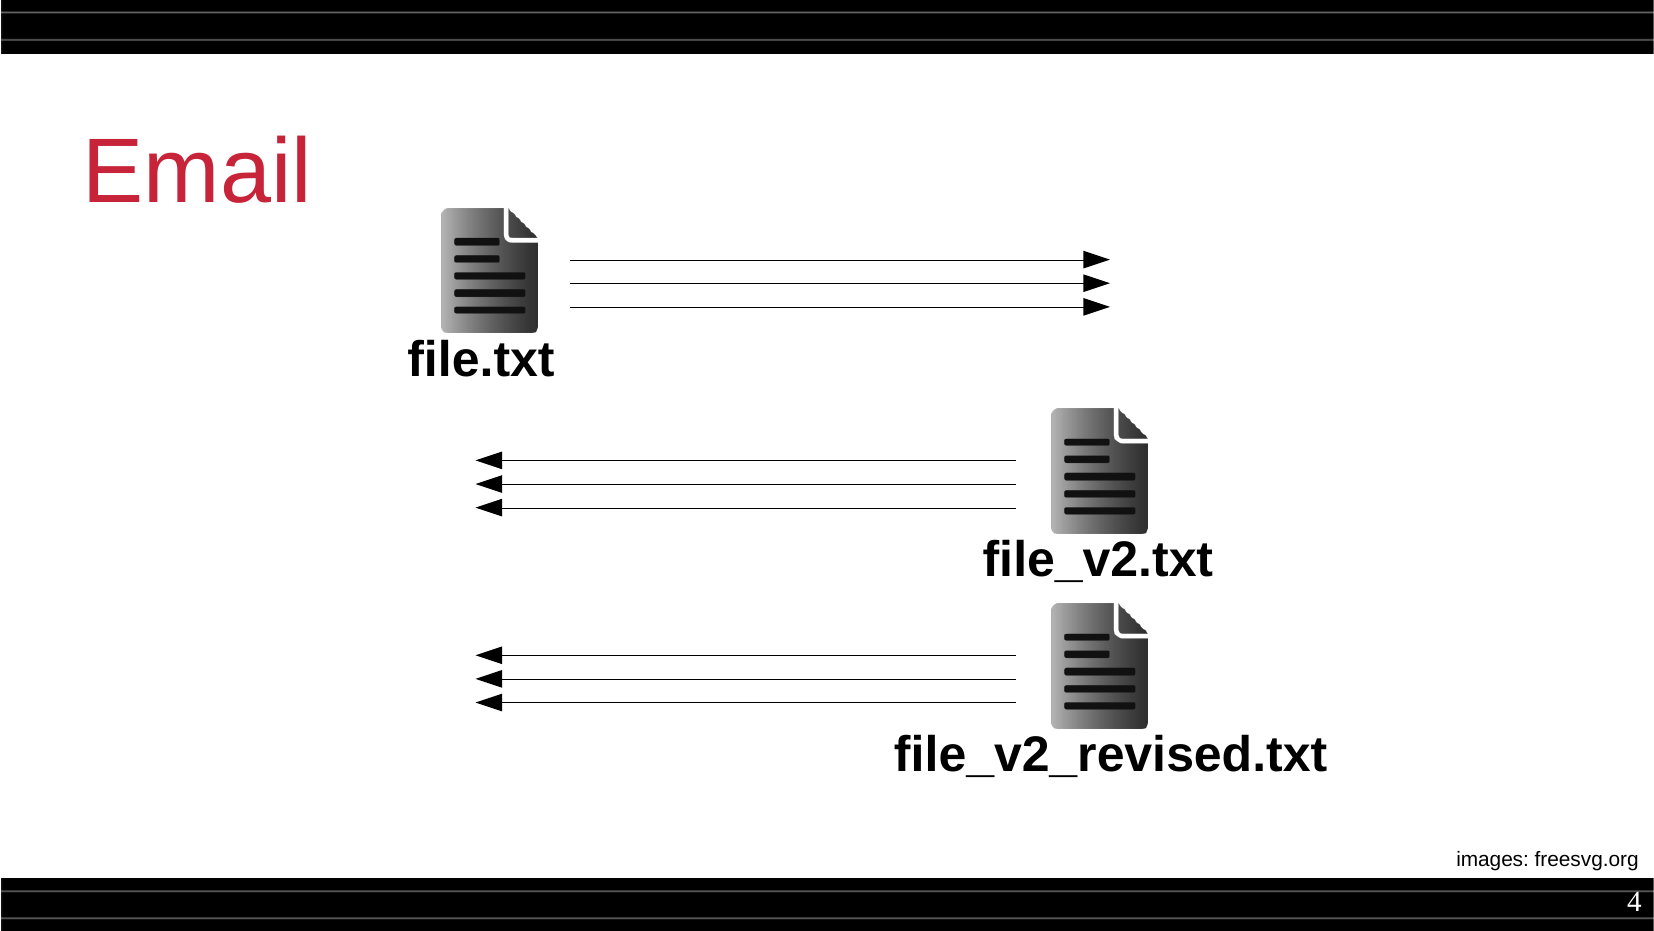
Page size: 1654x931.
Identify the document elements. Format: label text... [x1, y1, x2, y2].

picture [1036, 408, 1162, 524]
picture [1036, 603, 1162, 719]
text_box file.txt [392, 323, 571, 395]
text_box images: freesvg.org [1441, 840, 1654, 879]
picture [1, 0, 1654, 54]
text_box file_v2_revised.txt [879, 719, 1343, 790]
picture [1, 878, 1654, 931]
picture [426, 208, 552, 323]
text_box file_v2.txt [967, 524, 1229, 595]
title Email [82, 92, 1571, 249]
